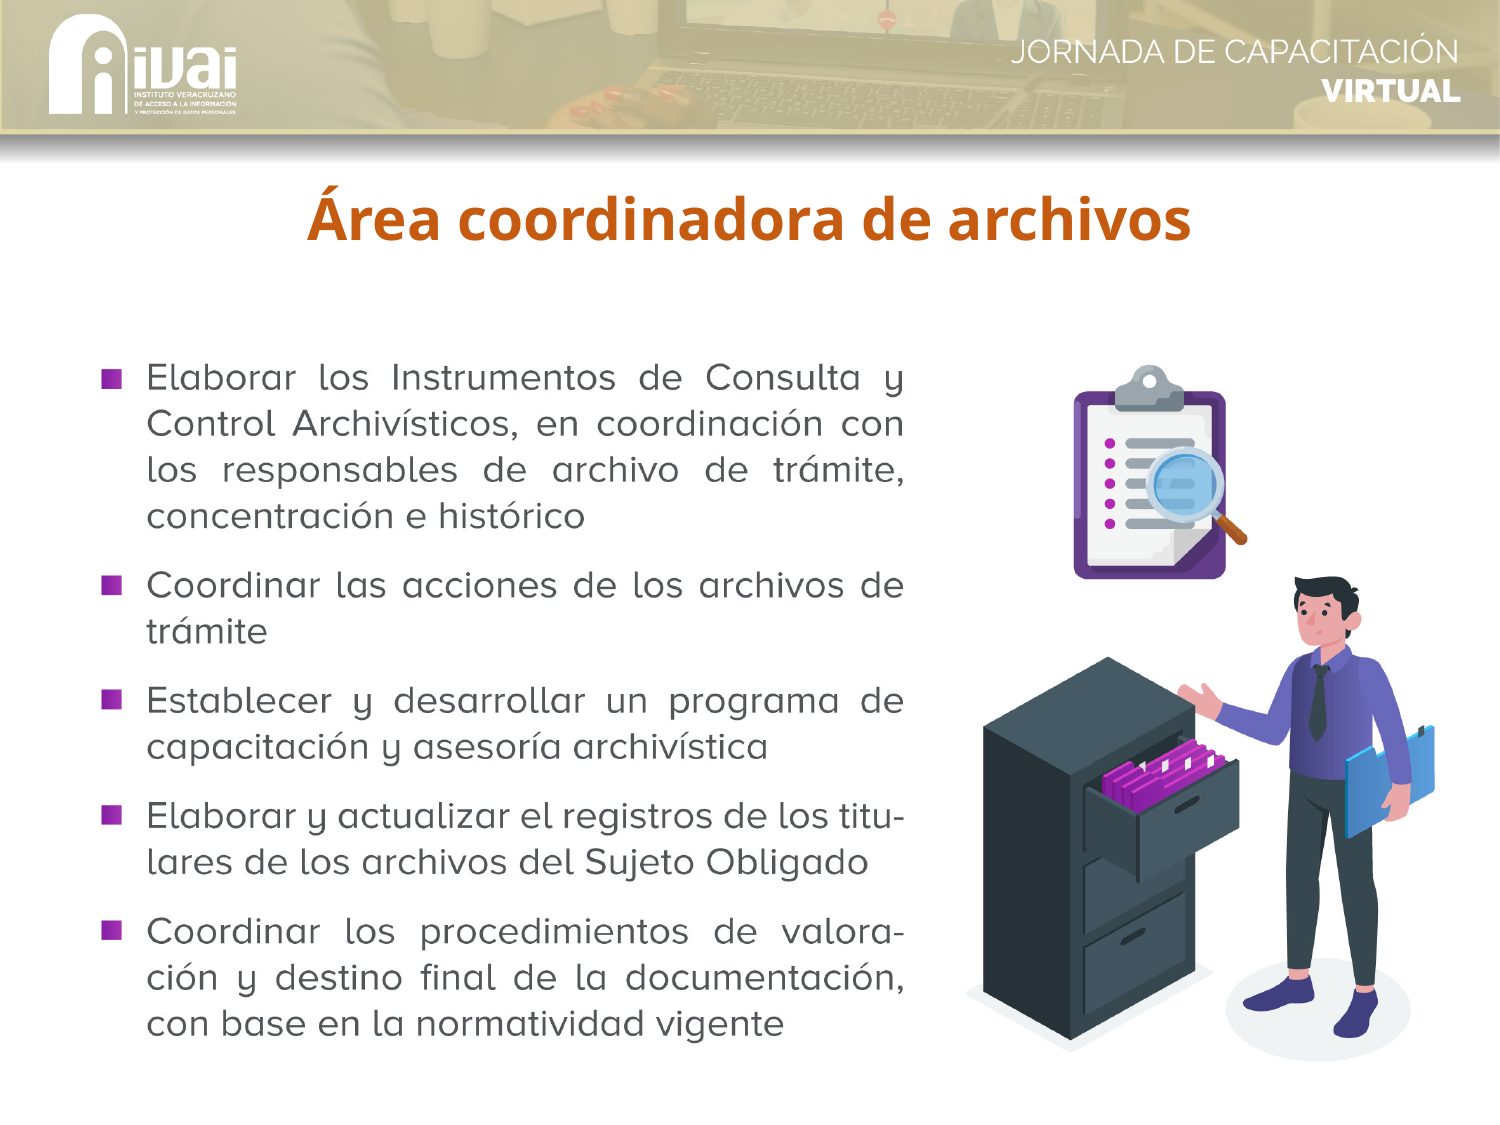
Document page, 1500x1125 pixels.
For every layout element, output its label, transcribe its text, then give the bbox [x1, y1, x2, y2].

title Área coordinadora de archivos [103, 165, 1397, 277]
picture [0, 277, 1500, 1125]
